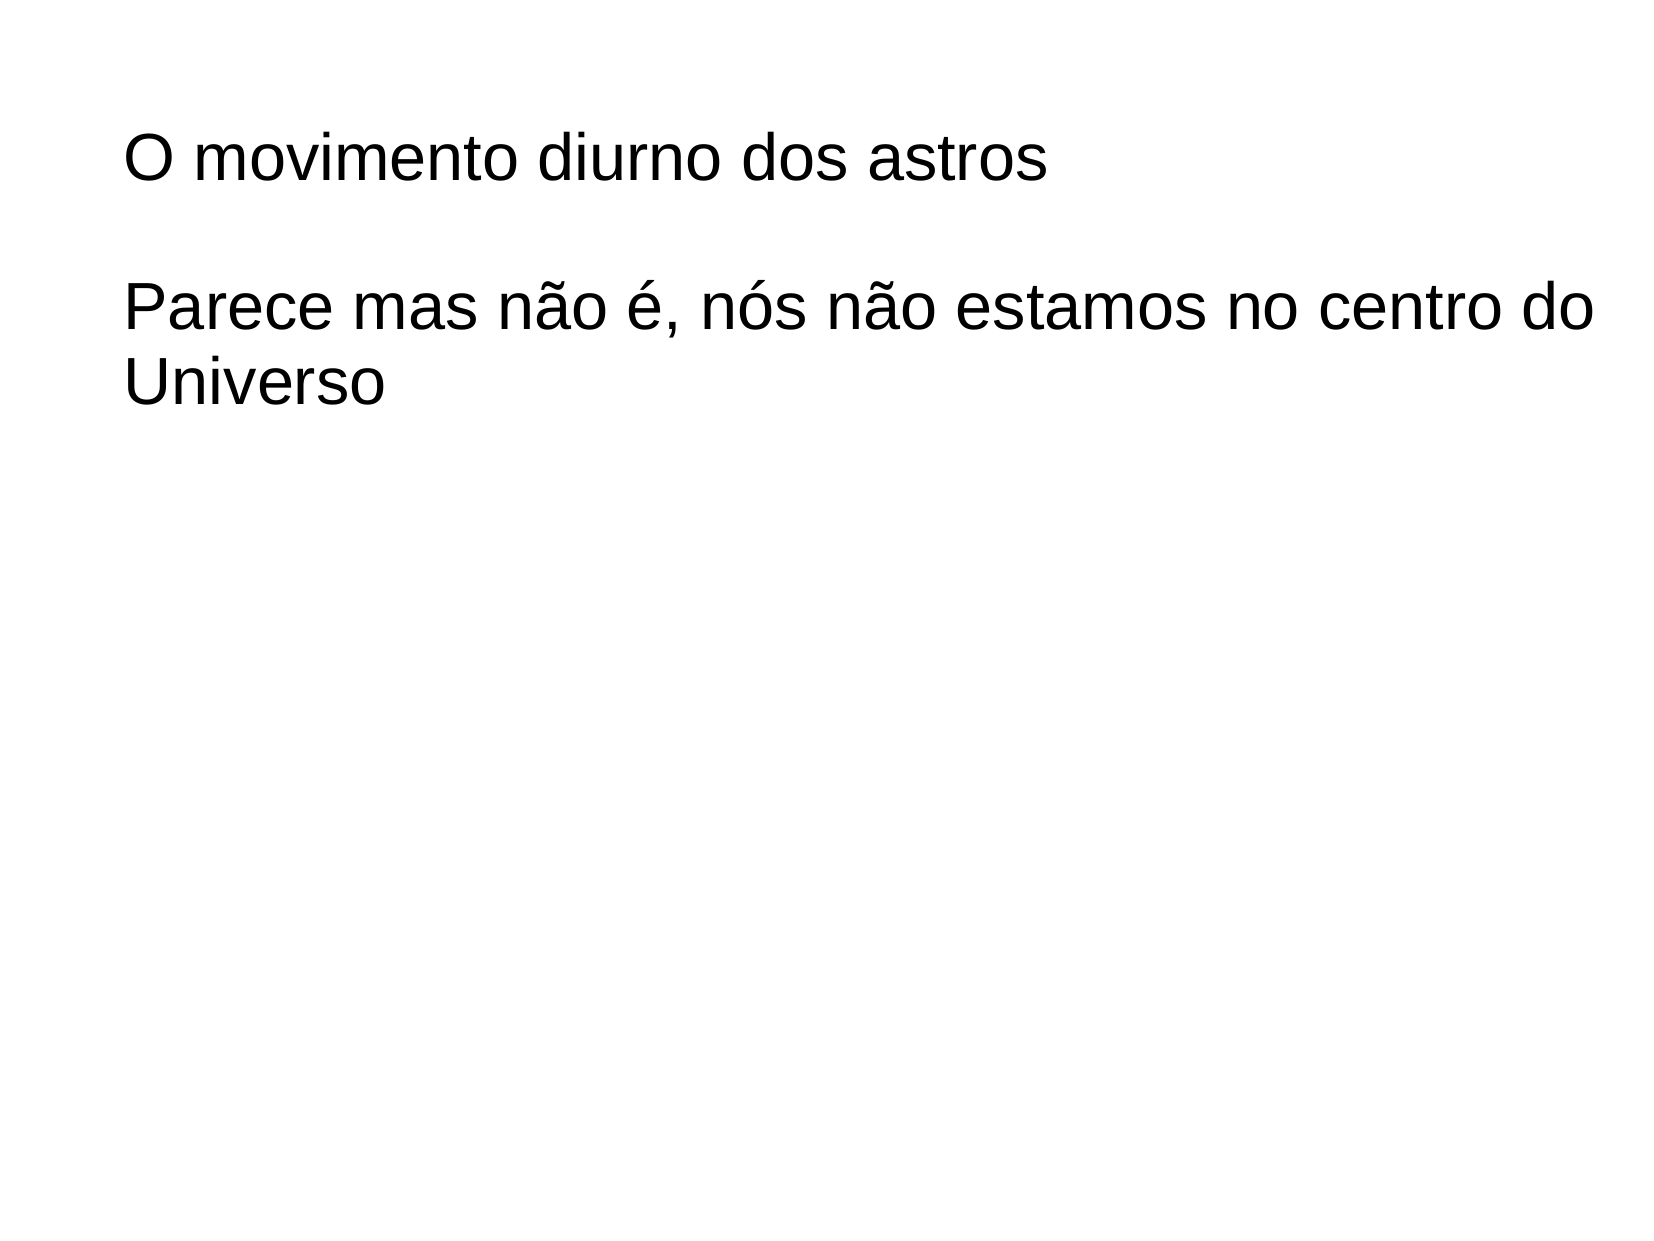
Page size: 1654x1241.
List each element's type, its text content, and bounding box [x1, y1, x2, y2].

text_box O movimento diurno dos astros Parece mas não é, nós não estamos no centro do Universo [108, 112, 1619, 576]
